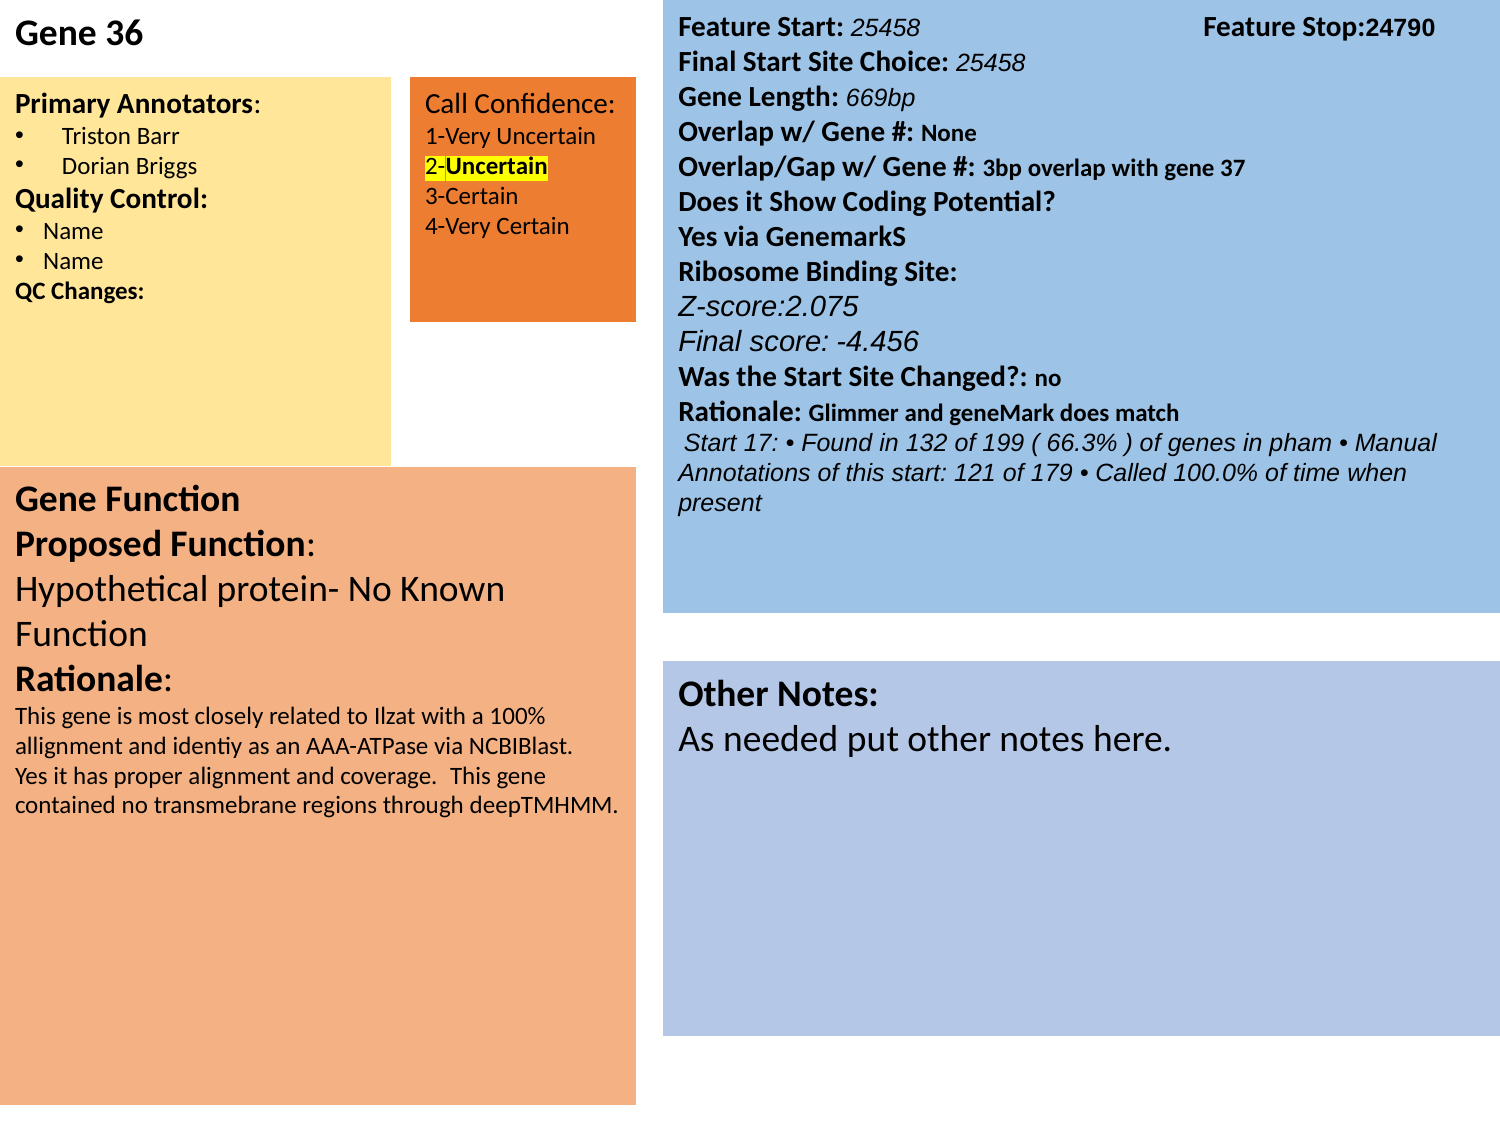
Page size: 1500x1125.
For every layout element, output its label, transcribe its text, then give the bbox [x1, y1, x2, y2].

text_box Other Notes: As needed put other notes here. [663, 661, 1500, 1036]
text_box Feature Start: 25458 Feature Stop:24790 Final Start Site Choice: 25458 Gene Length: 669bp Overlap w/ Gene #: None Overlap/Gap w/ Gene #: 3bp overlap with gene 37 Does it Show Coding Potential? Yes via GenemarkS Ribosome Binding Site: Z-score:2.075 Final score: -4.456 Was the Start Site Changed?: no Rationale: Glimmer and geneMark does match Start 17: • Found in 132 of 199 ( 66.3% ) of genes in pham • Manual Annotations of this start: 121 of 179 • Called 100.0% of time when present [663, 0, 1500, 613]
text_box Primary Annotators: Triston Barr Dorian Briggs Quality Control: Name Name QC Changes: [0, 77, 391, 466]
text_box Gene 36 [0, 0, 160, 61]
text_box Call Confidence: 1-Very Uncertain 2-Uncertain 3-Certain 4-Very Certain [410, 77, 636, 322]
text_box Gene Function Proposed Function: Hypothetical protein- No Known Function Rationale: This gene is most closely related to Ilzat with a 100% allignment and identiy as an AAA-ATPase via NCBIBlast. Yes it has proper alignment and coverage. This gene contained no transmebrane regions through deepTMHMM. [0, 467, 636, 1105]
